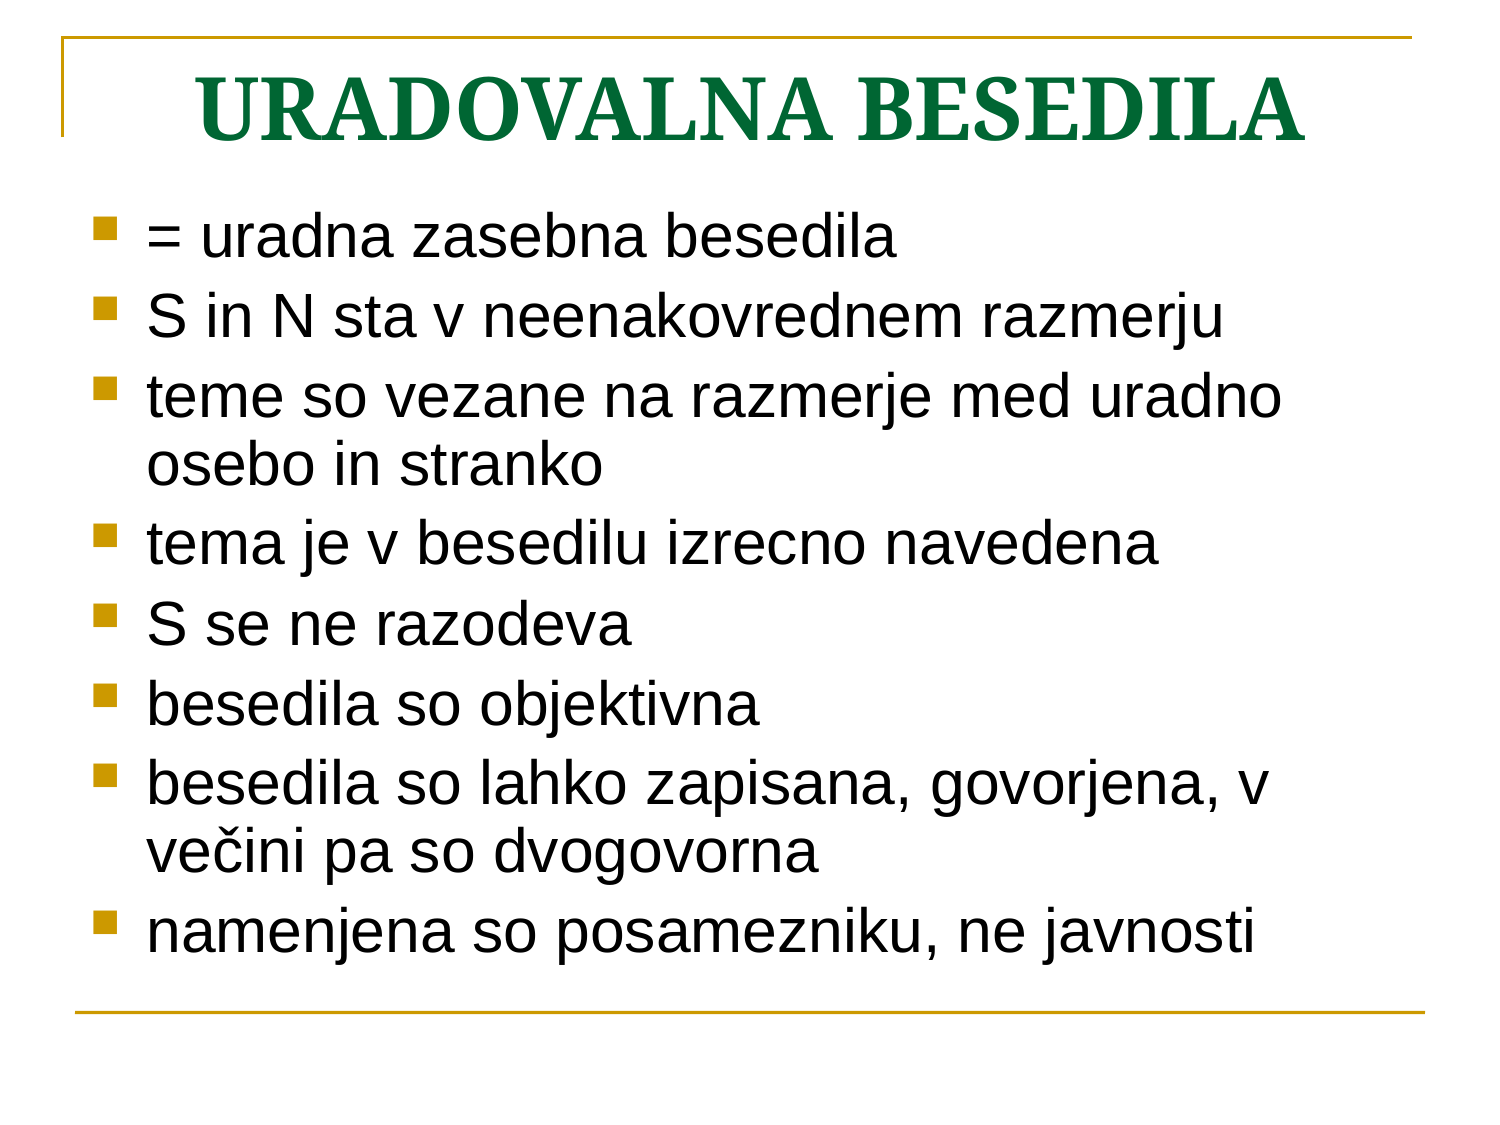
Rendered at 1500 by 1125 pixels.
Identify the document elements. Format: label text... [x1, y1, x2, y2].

title URADOVALNA BESEDILA [75, 45, 1425, 196]
list = uradna zasebna besedila S in N sta v neenakovrednem razmerju teme so vezane na razmerje med uradno osebo in stranko tema je v besedilu izrecno navedena S se ne razodeva besedila so objektivna besedila so lahko zapisana, govorjena, v večini pa so dvogovorna namenjena so posamezniku, ne javnosti [75, 196, 1425, 1017]
